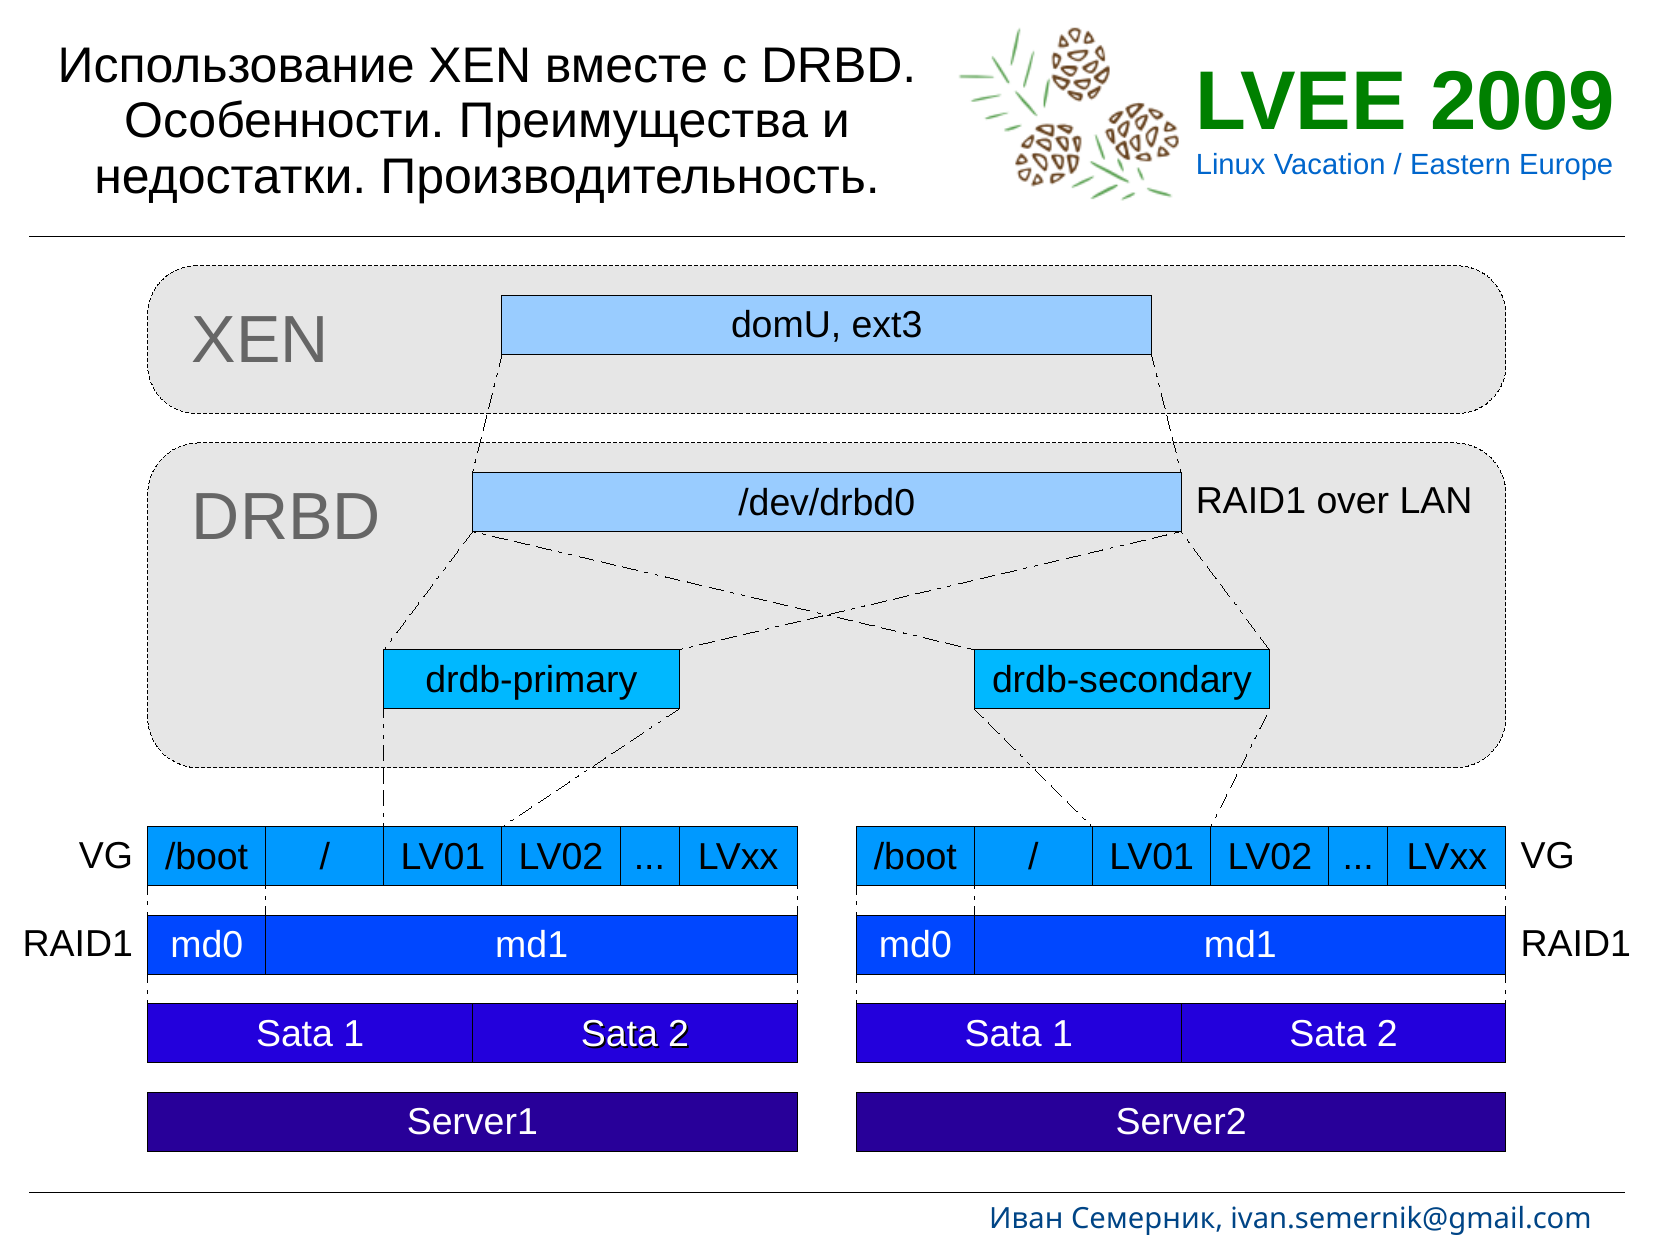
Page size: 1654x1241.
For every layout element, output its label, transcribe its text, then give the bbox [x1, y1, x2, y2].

text_box LVxx [1387, 826, 1506, 886]
text_box [147, 442, 1506, 768]
text_box LV01 [1092, 826, 1210, 886]
text_box / [974, 826, 1092, 886]
text_box XEN [177, 294, 473, 384]
text_box LV01 [383, 826, 501, 886]
text_box RAID1 [1505, 915, 1654, 973]
text_box Sata 1 [147, 1003, 472, 1063]
text_box / [265, 826, 383, 886]
text_box [147, 265, 1506, 414]
text_box md0 [856, 915, 974, 975]
text_box VG [29, 826, 148, 884]
text_box ... [1328, 826, 1387, 886]
text_box md1 [265, 915, 798, 975]
text_box /boot [856, 826, 974, 886]
text_box Server1 [147, 1092, 798, 1152]
text_box /dev/drbd0 [473, 472, 1182, 532]
text_box Sata 2 [472, 1003, 798, 1063]
text_box LV02 [501, 826, 620, 886]
text_box md1 [974, 915, 1506, 975]
text_box Sata 2 [1181, 1003, 1506, 1063]
text_box ... [620, 826, 679, 886]
text_box /boot [147, 826, 265, 886]
text_box LVEE 2009 Linux Vacation / Eastern Europe [1181, 47, 1654, 188]
text_box Иван Семерник, ivan.semernik@gmail.com [974, 1189, 1654, 1241]
text_box drdb-secondary [974, 649, 1270, 709]
text_box VG [1506, 826, 1625, 884]
text_box LV02 [1210, 826, 1328, 886]
text_box drdb-primary [383, 649, 680, 709]
text_box RAID1 [0, 915, 148, 973]
text_box Использование XEN вместе с DRBD. Особенности. Преимущества и недостатки. Производительность. [0, 29, 975, 212]
text_box RAID1 over LAN [1181, 472, 1506, 530]
text_box DRBD [177, 471, 473, 562]
text_box domU, ext3 [501, 295, 1152, 355]
text_box md0 [147, 915, 265, 975]
text_box Server2 [856, 1092, 1506, 1152]
text_box LVxx [679, 826, 798, 886]
picture [953, 11, 1182, 207]
text_box Sata 1 [856, 1003, 1181, 1063]
